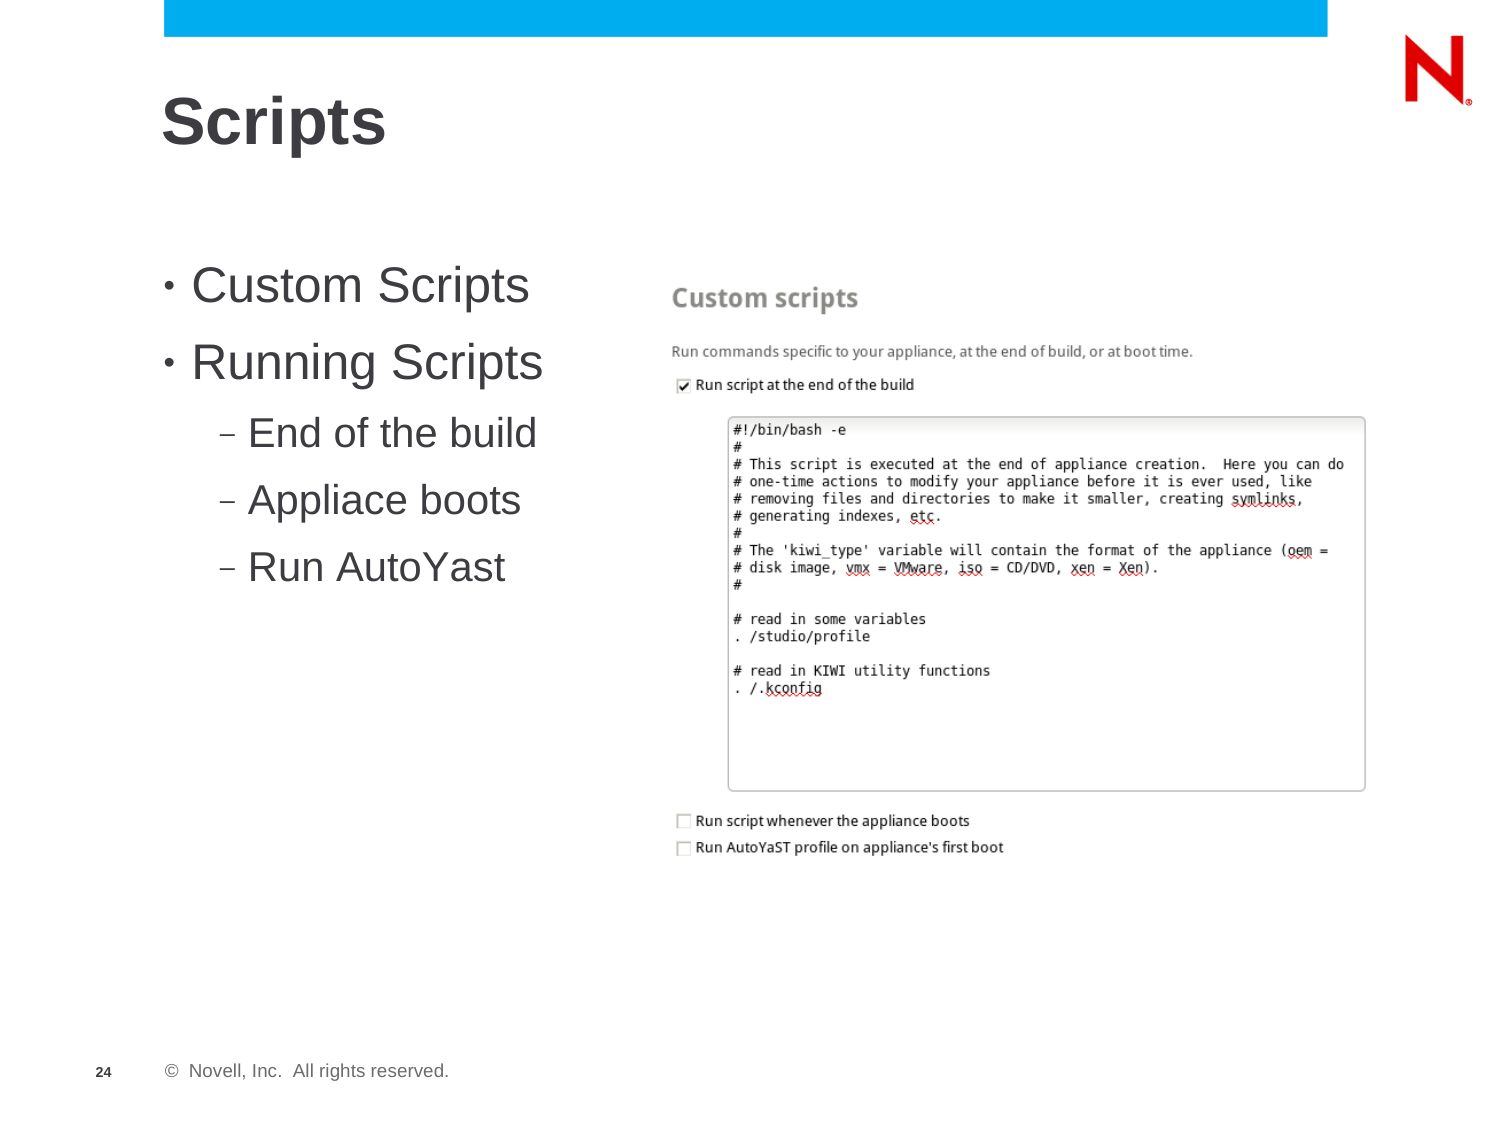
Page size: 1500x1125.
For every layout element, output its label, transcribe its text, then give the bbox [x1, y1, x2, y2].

picture [644, 273, 1391, 872]
list Custom Scripts Running Scripts End of the build Appliace boots Run AutoYast [163, 254, 1404, 986]
picture [1403, 32, 1473, 107]
title Scripts [161, 41, 1383, 205]
